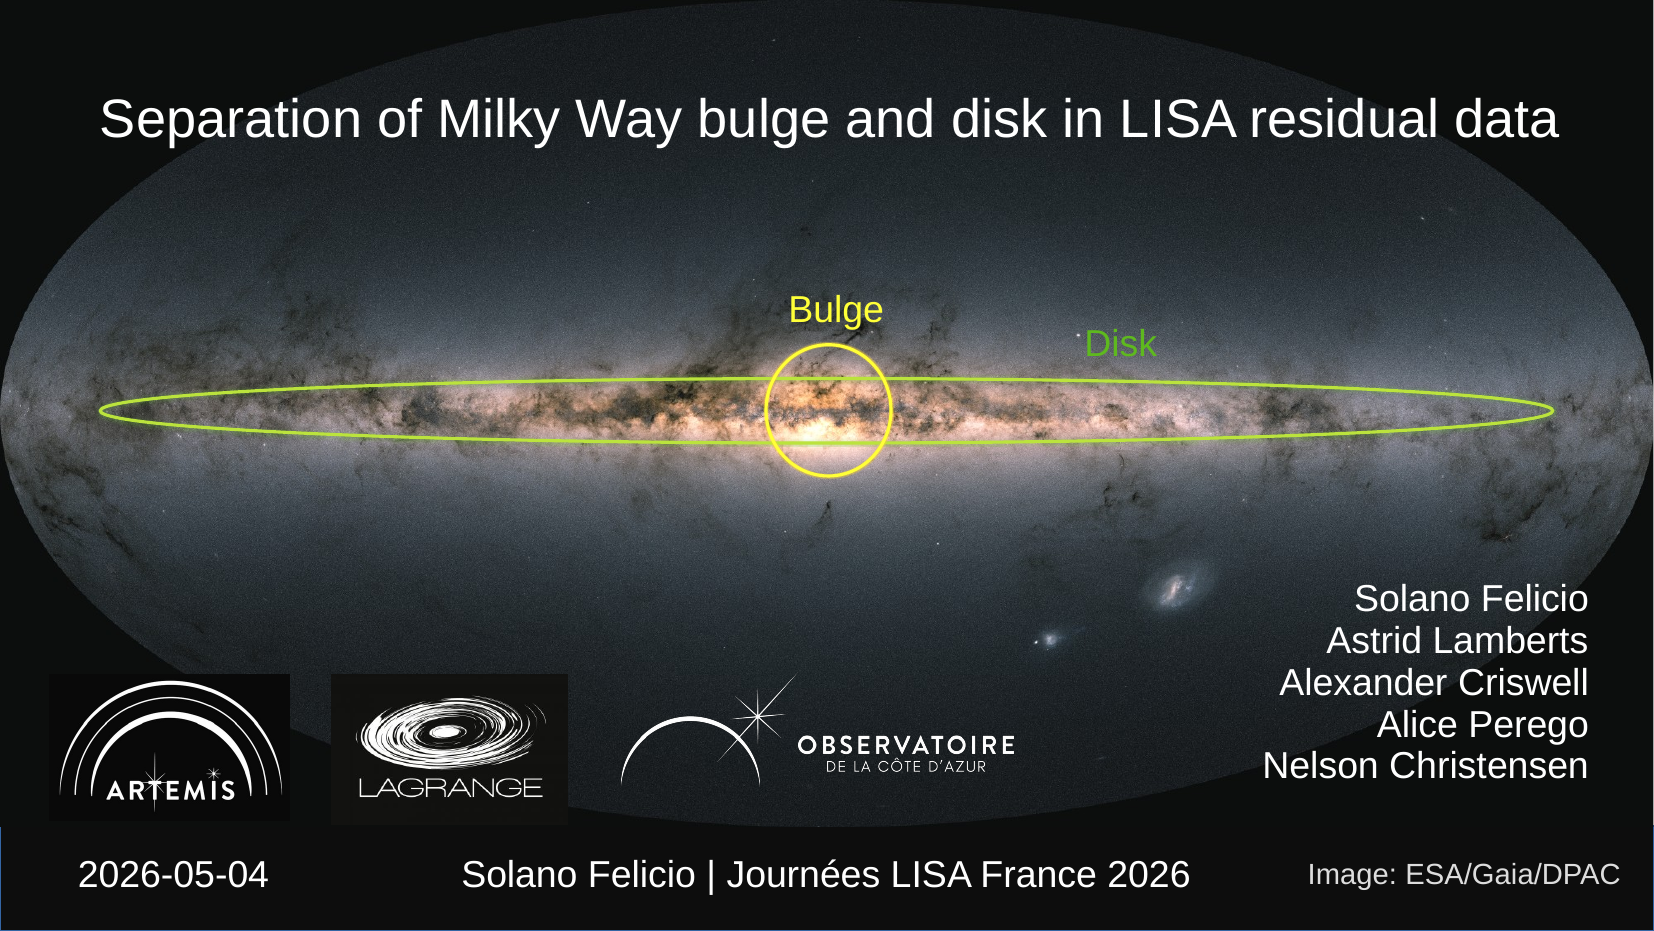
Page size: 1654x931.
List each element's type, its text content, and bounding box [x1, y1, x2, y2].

text_box Bulge [773, 281, 942, 358]
subtitle Solano Felicio Astrid Lamberts Alexander Criswell Alice Perego Nelson Christensen [1225, 577, 1589, 788]
text_box Image: ESA/Gaia/DPAC [1293, 850, 1636, 899]
text_box 2026-05-04 [63, 846, 285, 903]
text_box Solano Felicio | Journées LISA France 2026 [446, 846, 1208, 903]
picture [0, 0, 1654, 827]
text_box [0, 827, 1654, 931]
title Separation of Milky Way bulge and disk in LISA residual data [86, 72, 1576, 166]
text_box Disk [1069, 315, 1207, 373]
text_box Bulge [797, 347, 861, 358]
